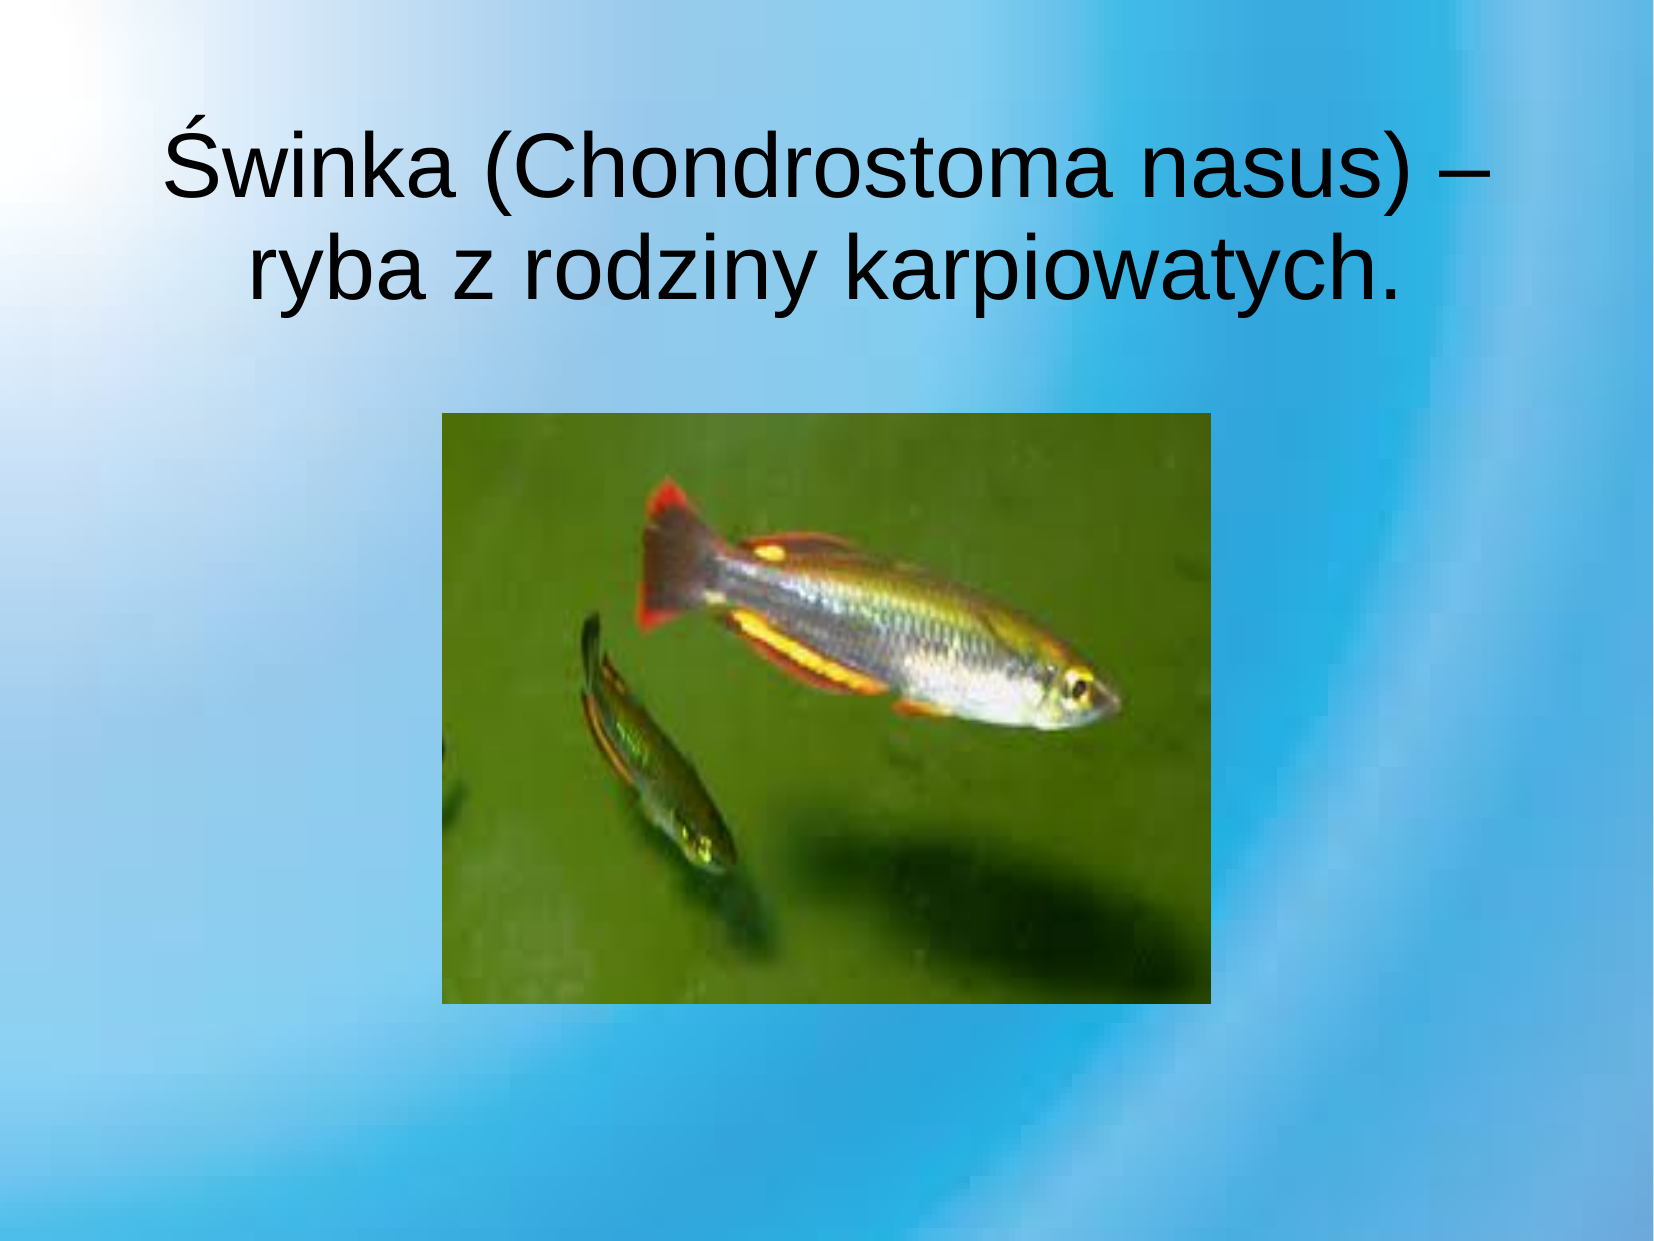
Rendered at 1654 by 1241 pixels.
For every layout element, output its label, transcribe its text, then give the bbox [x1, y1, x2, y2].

picture [0, 0, 1654, 1241]
title Świnka (Chondrostoma nasus) – ryba z rodziny karpiowatych. [82, 49, 1571, 384]
